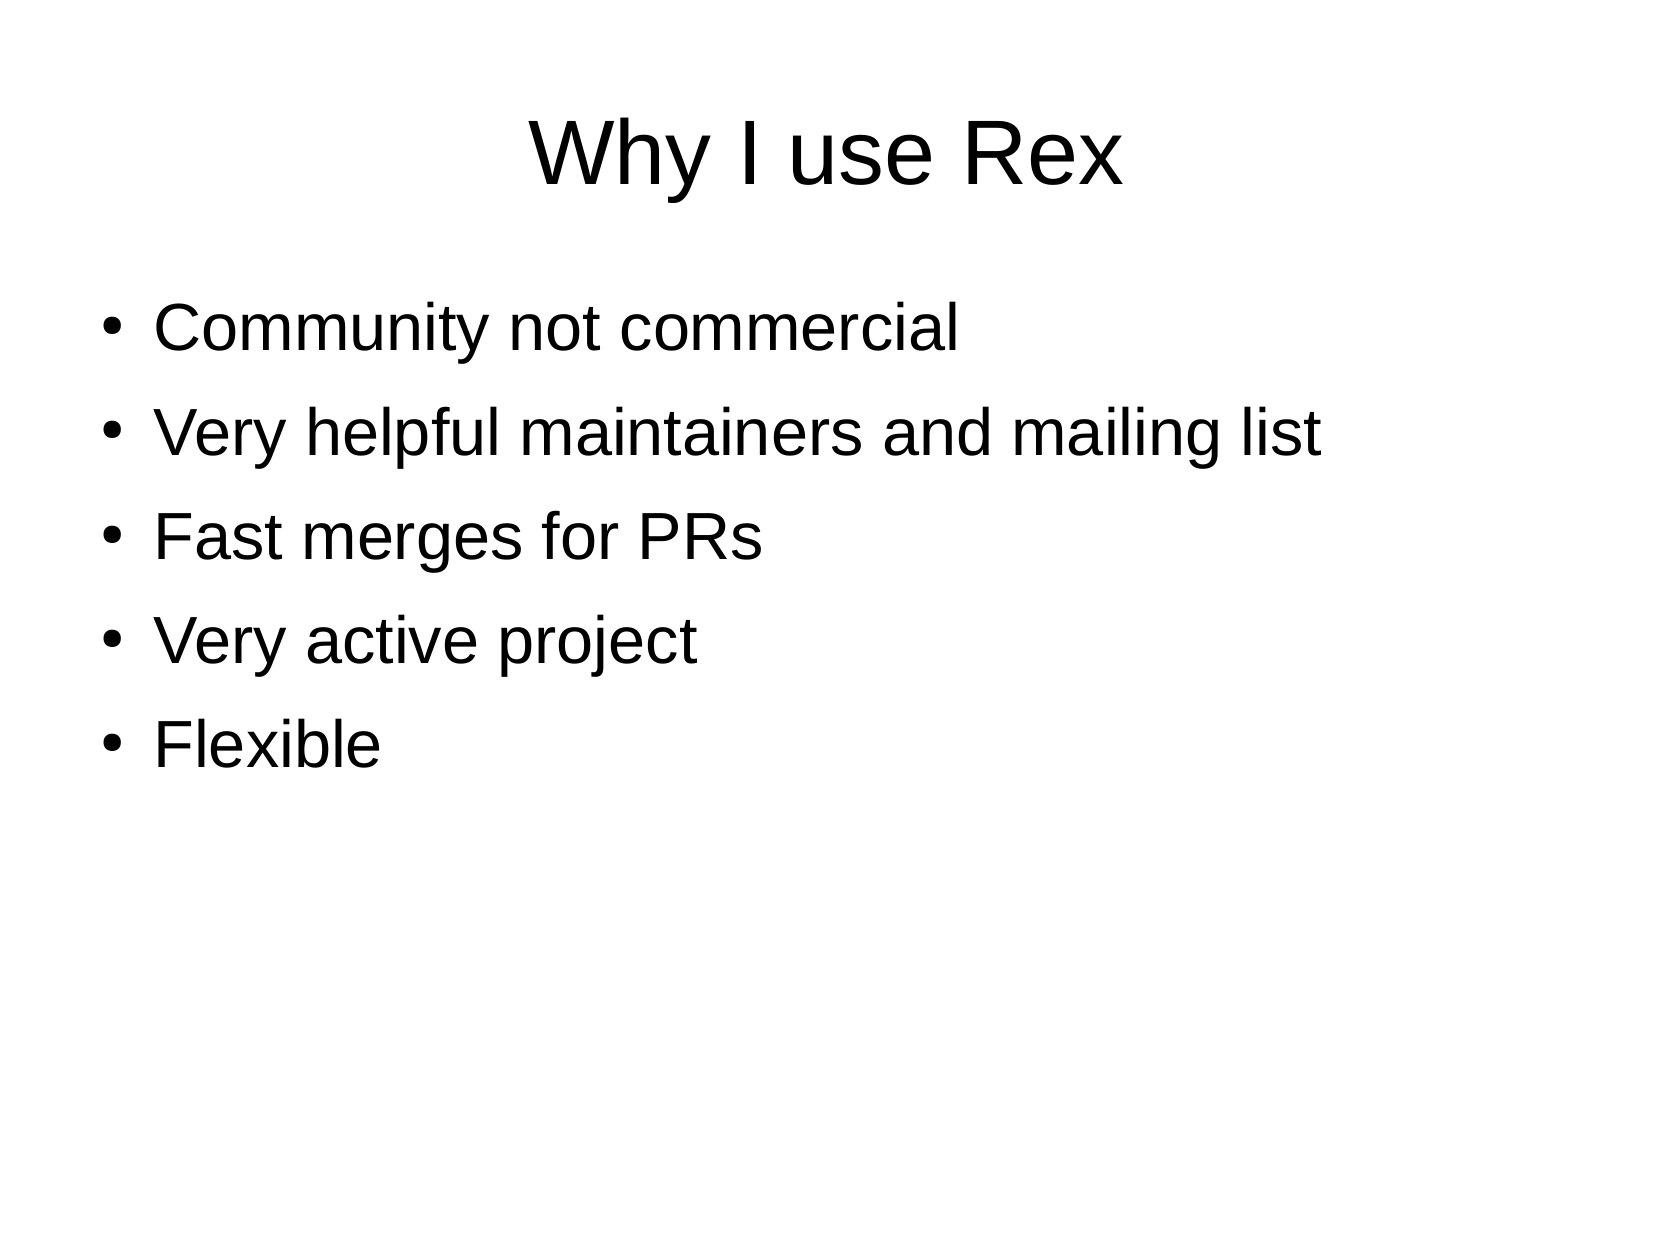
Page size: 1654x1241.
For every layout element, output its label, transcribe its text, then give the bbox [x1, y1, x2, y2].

title Why I use Rex [82, 49, 1571, 257]
list Community not commercial Very helpful maintainers and mailing list Fast merges for PRs Very active project Flexible [82, 290, 1571, 1010]
